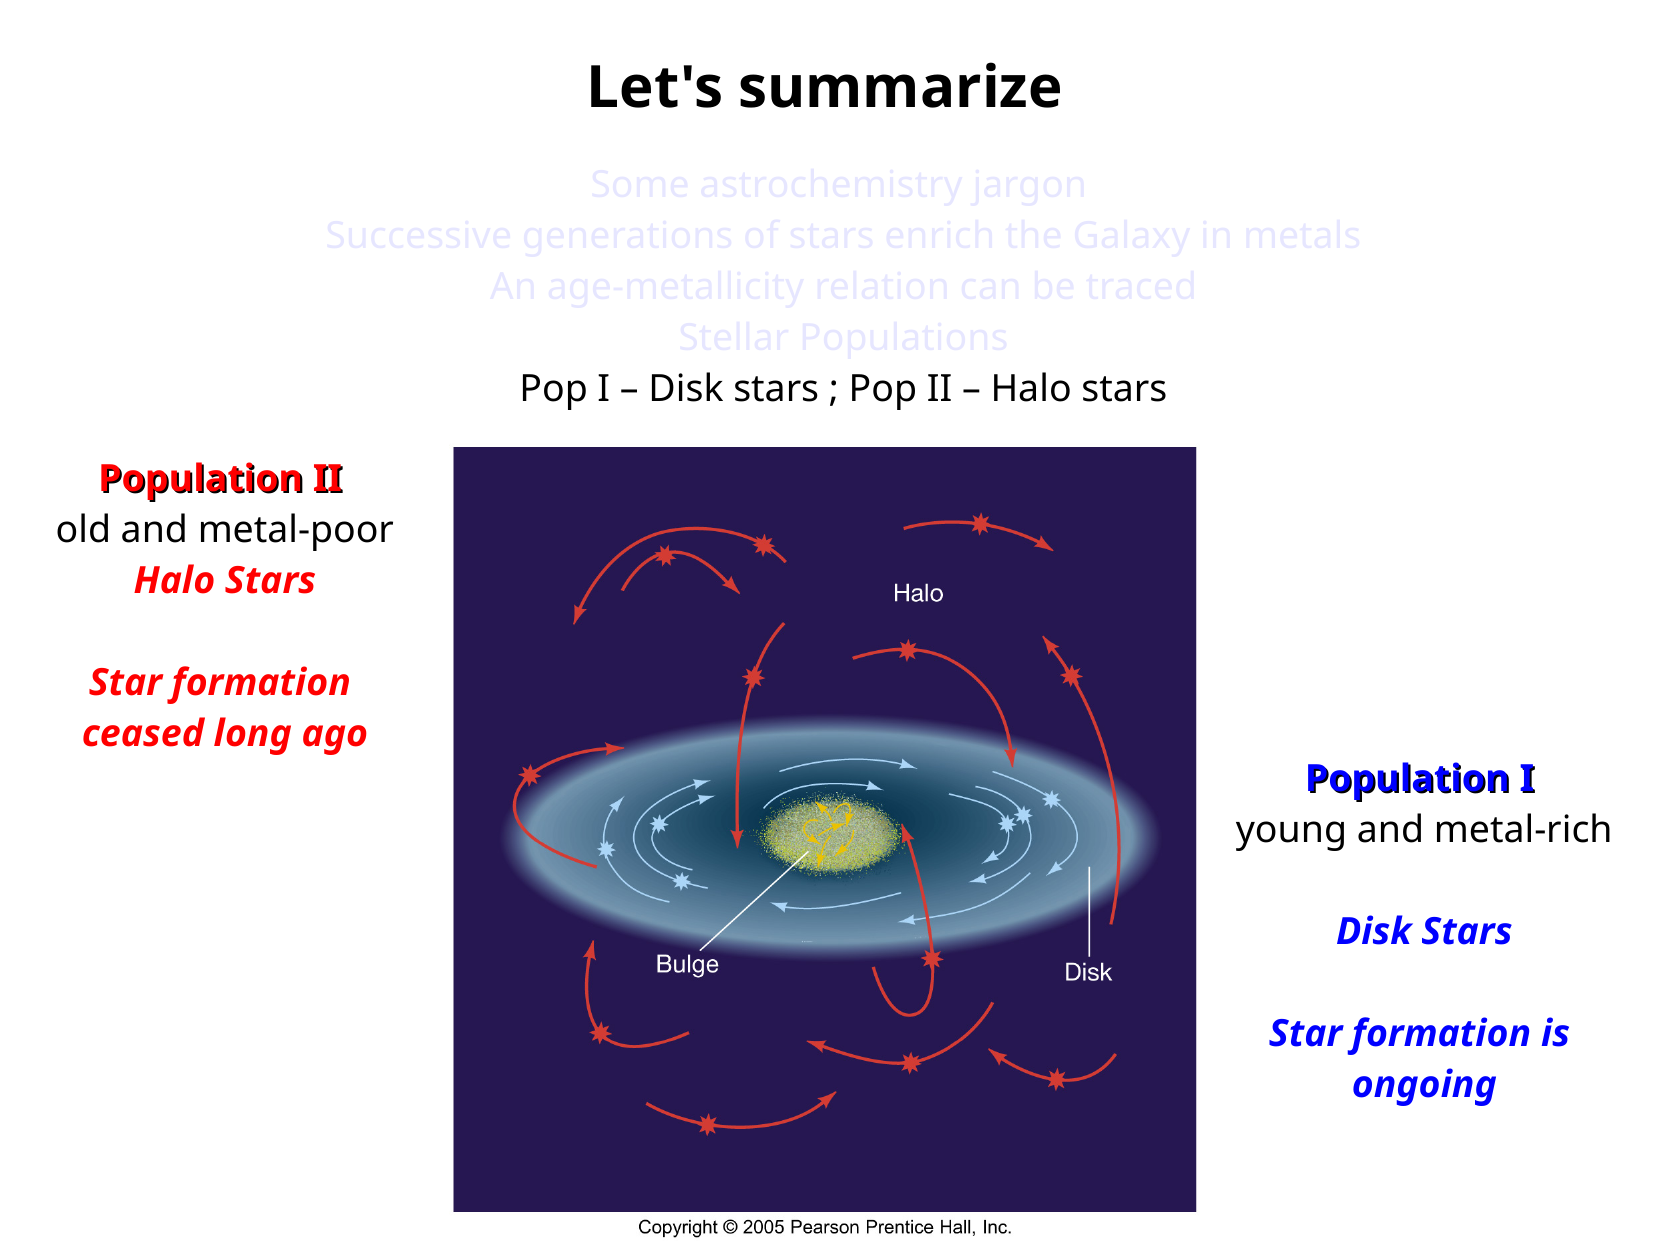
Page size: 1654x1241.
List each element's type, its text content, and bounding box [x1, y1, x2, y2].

text_box Let's summarize [262, 37, 1388, 134]
text_box Population I young and metal-rich Disk Stars Star formation is ongoing [1200, 744, 1650, 1238]
text_box Some astrochemistry jargon Successive generations of stars enrich the Galaxy in metals An age-metallicity relation can be traced Stellar Populations Pop I – Disk stars ; Pop II – Halo stars [75, 150, 1613, 427]
picture [449, 443, 1200, 1241]
text_box Population II old and metal-poor Halo Stars Star formation ceased long ago [0, 444, 449, 773]
